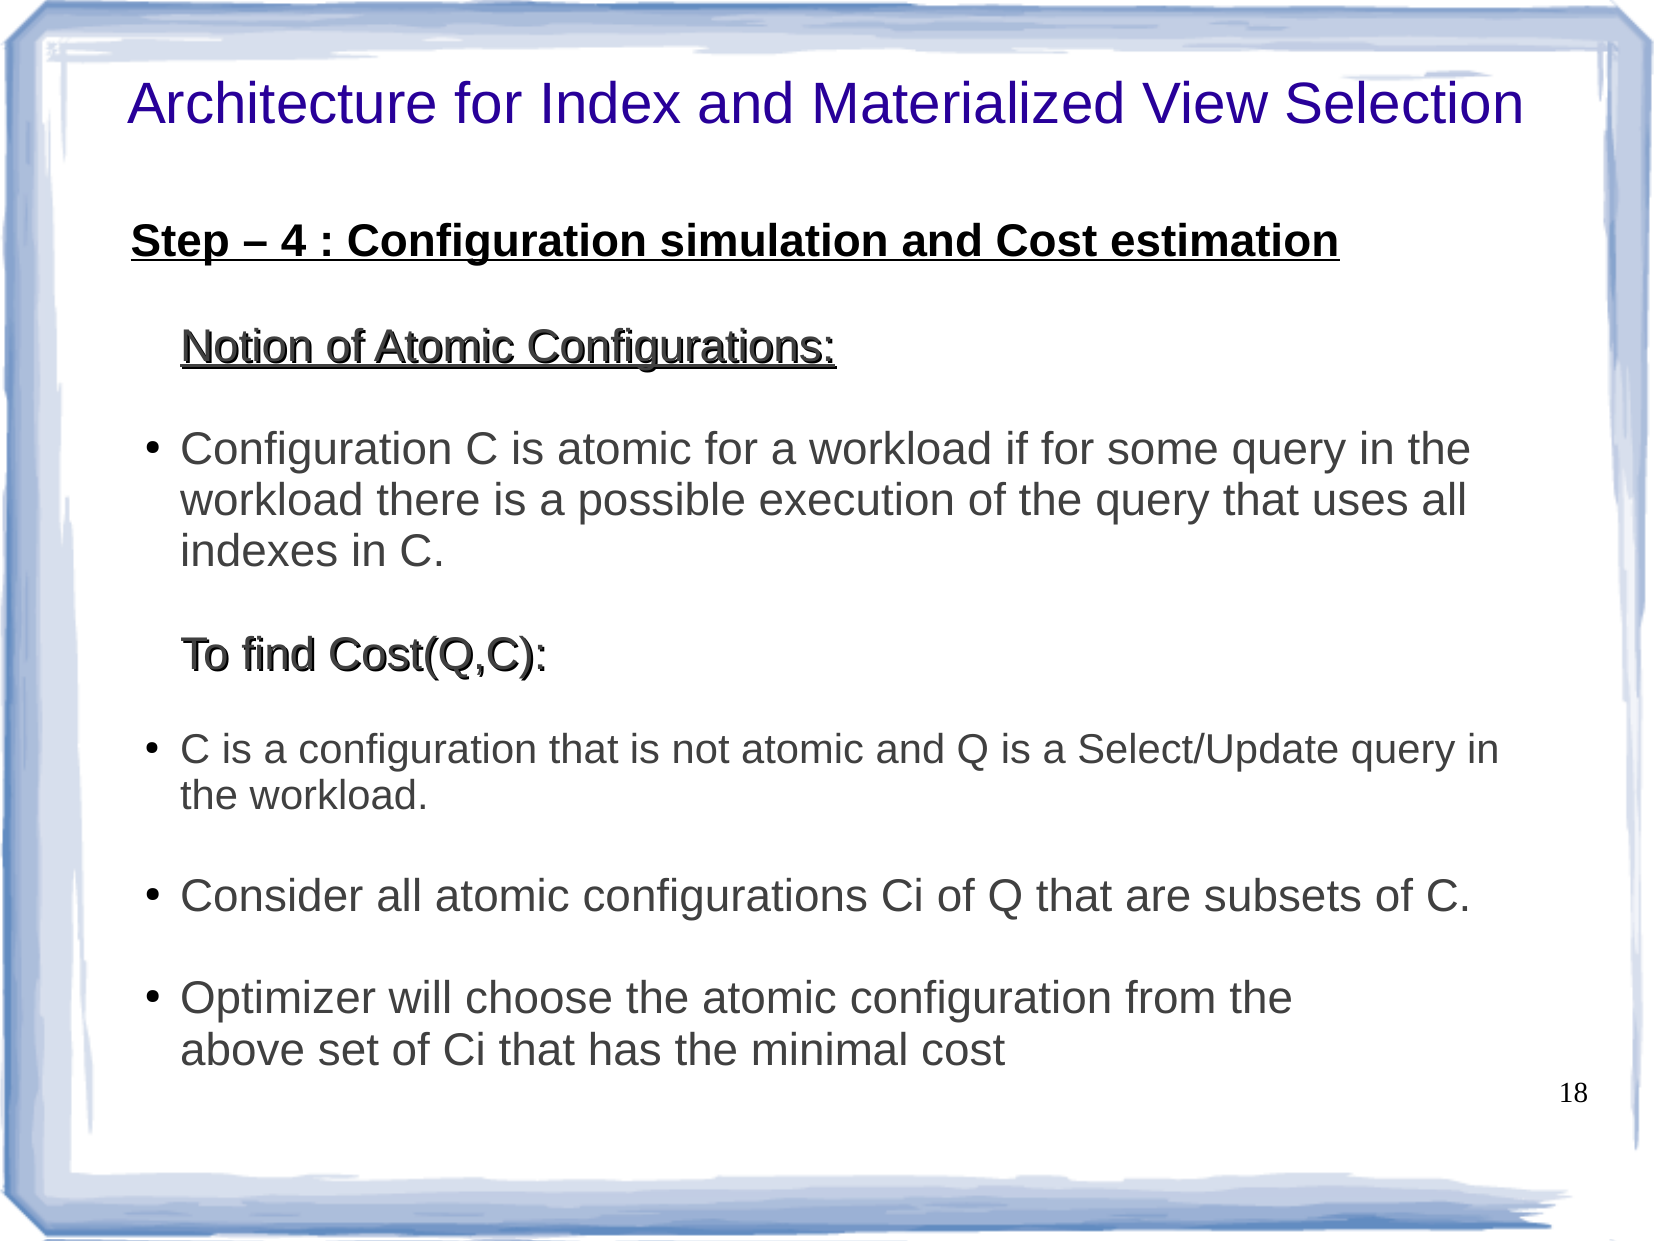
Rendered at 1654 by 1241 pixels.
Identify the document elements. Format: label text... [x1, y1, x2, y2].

picture [0, 0, 1654, 1241]
title Architecture for Index and Materialized View Selection [82, 0, 1571, 208]
text_box Notion of Atomic Configurations: Configuration C is atomic for a workload if for some query in the workload there is a possible execution of the query that uses all indexes in C. To find Cost(Q,C): C is a configuration that is not atomic and Q is a Select/Update query in the workload. Consider all atomic configurations Ci of Q that are subsets of C. Optimizer will choose the atomic configuration from the above set of Ci that has the minimal cost [129, 312, 1560, 1083]
text_box Step – 4 : Configuration simulation and Cost estimation [115, 207, 1356, 367]
